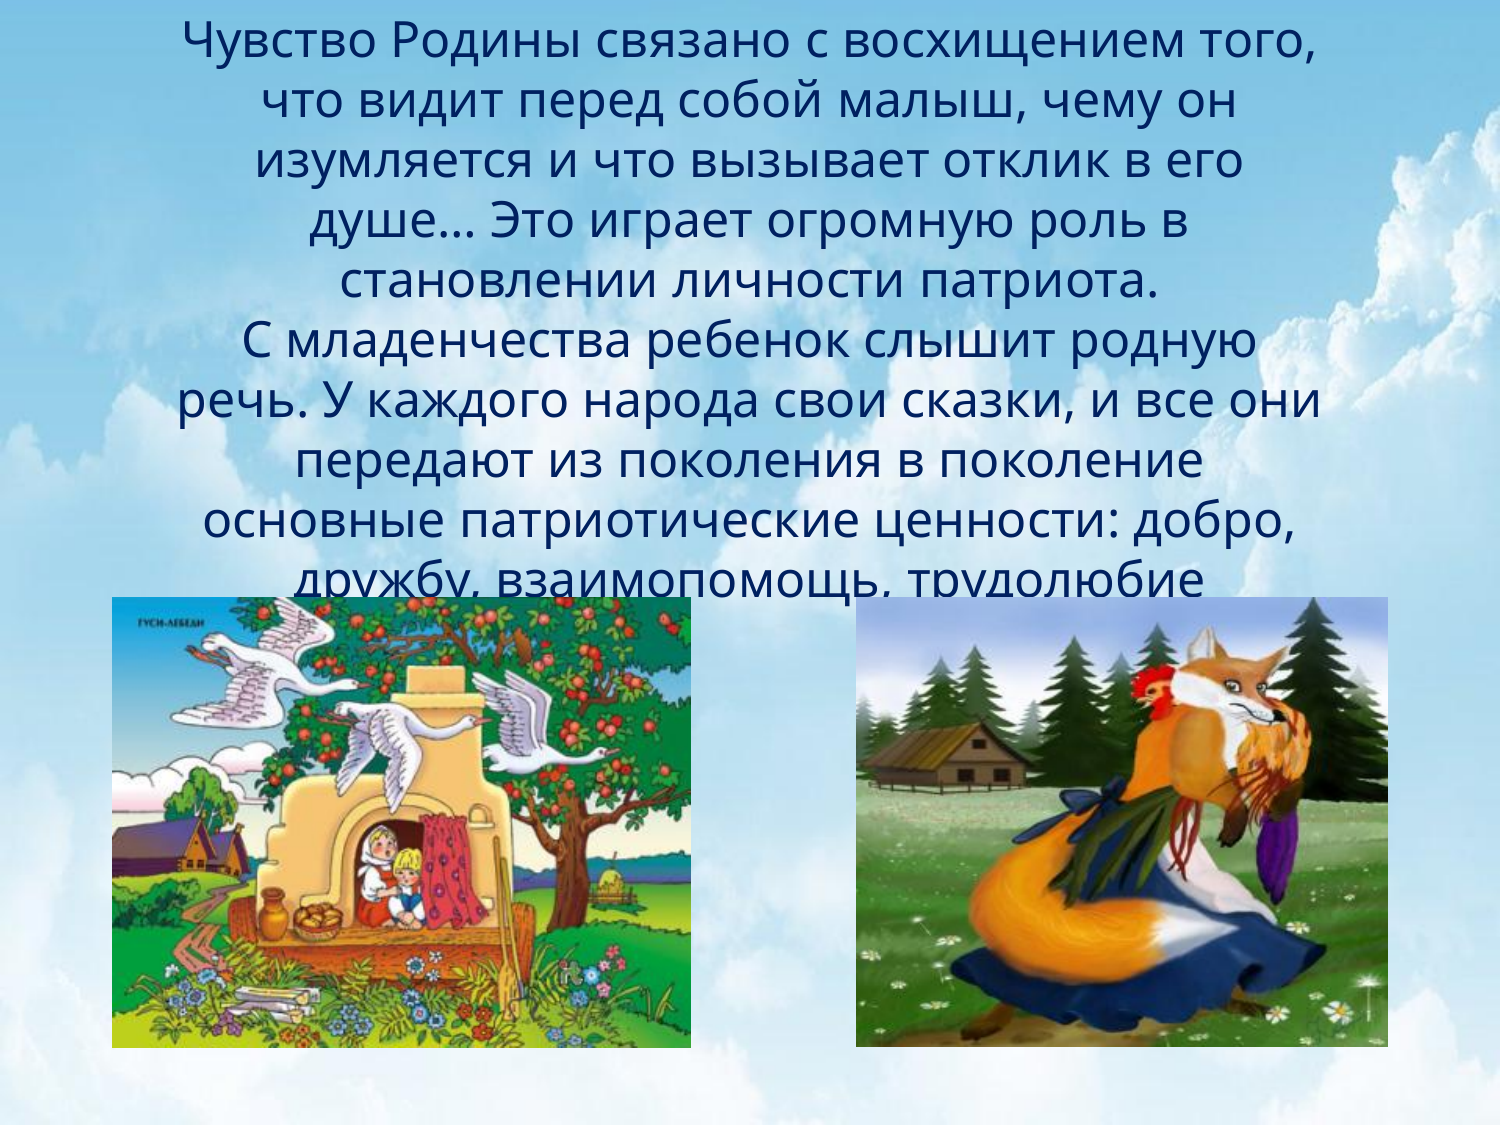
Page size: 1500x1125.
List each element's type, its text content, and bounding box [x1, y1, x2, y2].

picture [0, 0, 1500, 1125]
text_box Чувство Родины связано с восхищением того, что видит перед собой малыш, чему он изумляется и что вызывает отклик в его душе… Это играет огромную роль в становлении личности патриота. С младенчества ребенок слышит родную речь. У каждого народа свои сказки, и все они передают из поколения в поколение основные патриотические ценности: добро, дружбу, взаимопомощь, трудолюбие [159, 0, 1341, 615]
